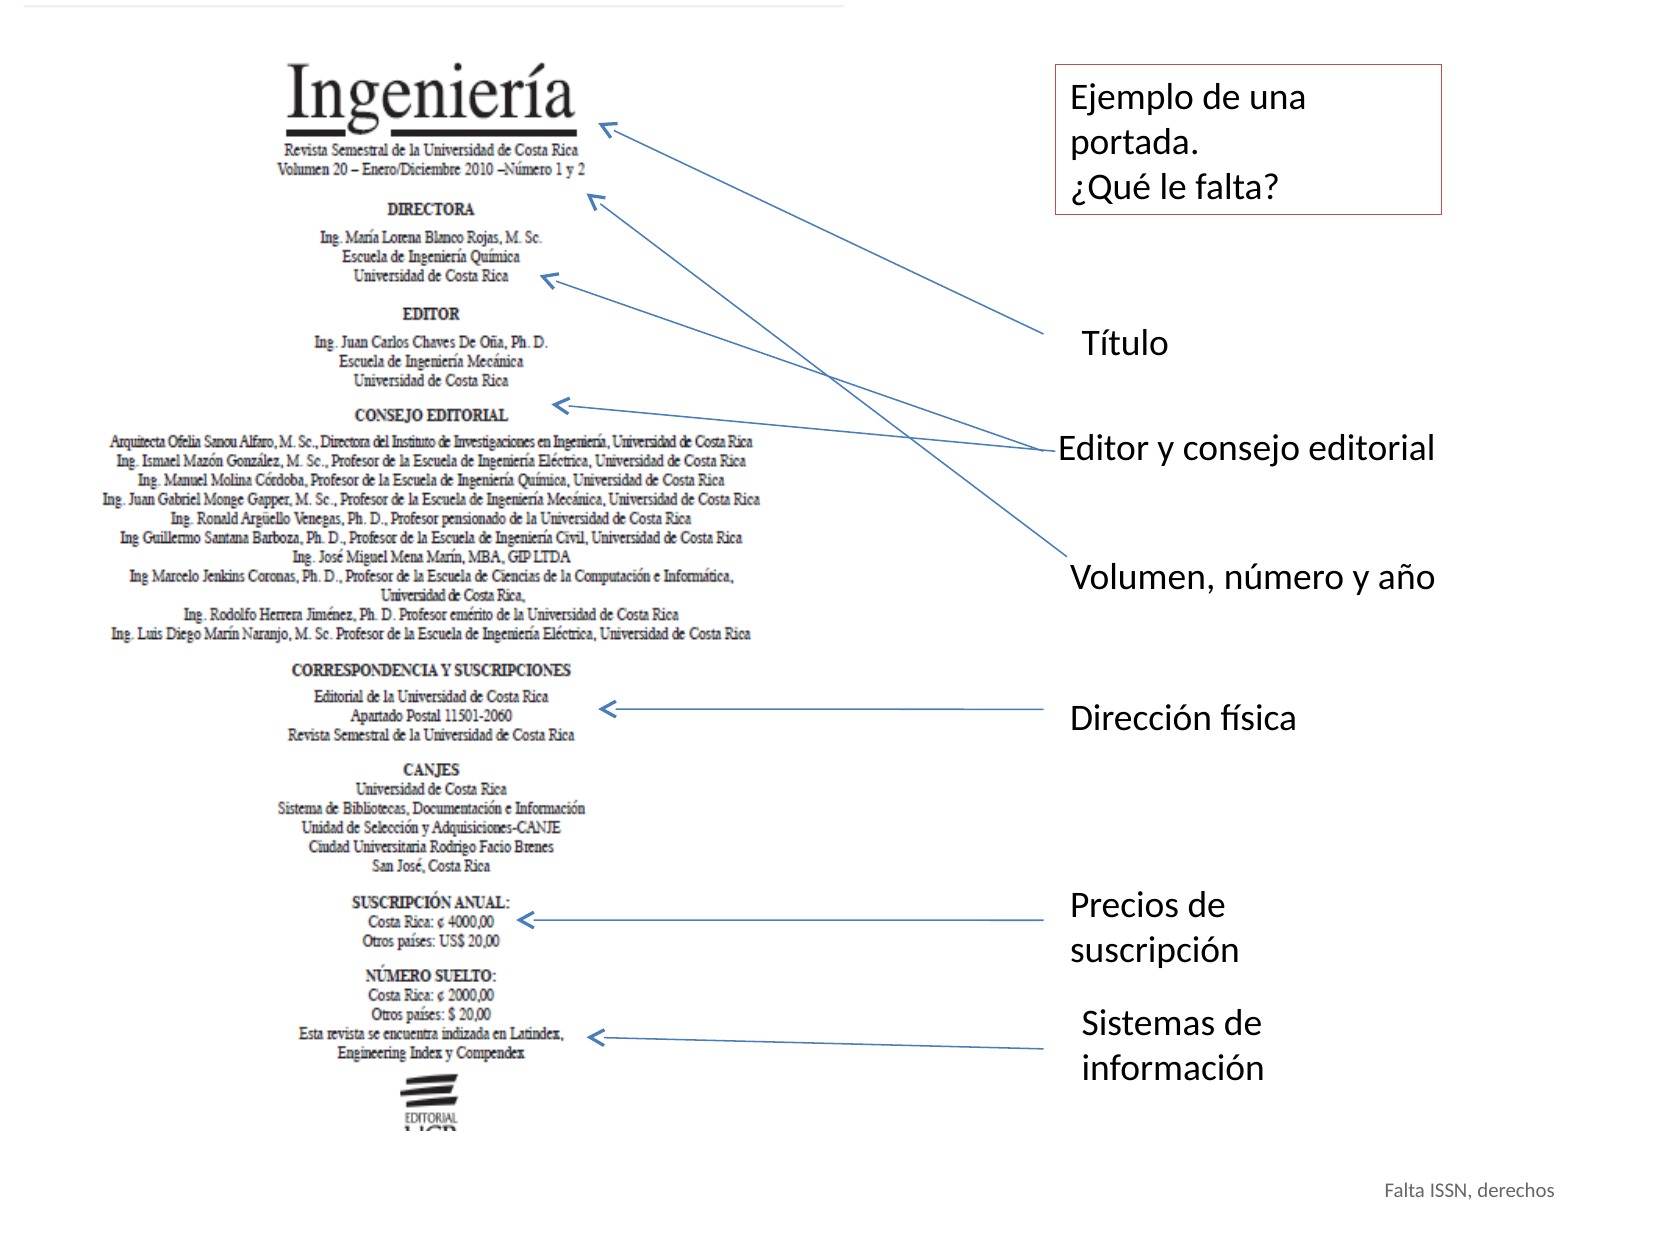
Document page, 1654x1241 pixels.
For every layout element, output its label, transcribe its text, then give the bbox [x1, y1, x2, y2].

text_box Falta ISSN, derechos [1228, 1169, 1570, 1210]
text_box Dirección física [1055, 685, 1431, 746]
text_box Título [1066, 310, 1231, 371]
text_box Sistemas de información [1066, 990, 1466, 1096]
text_box Editor y consejo editorial [1043, 415, 1524, 476]
text_box Precios de suscripción [1055, 873, 1313, 978]
text_box Volumen, número y año [1055, 544, 1478, 605]
text_box Ejemplo de una portada. ¿Qué le falta? [1055, 64, 1442, 215]
picture [838, 381, 845, 387]
picture [23, 5, 845, 1131]
